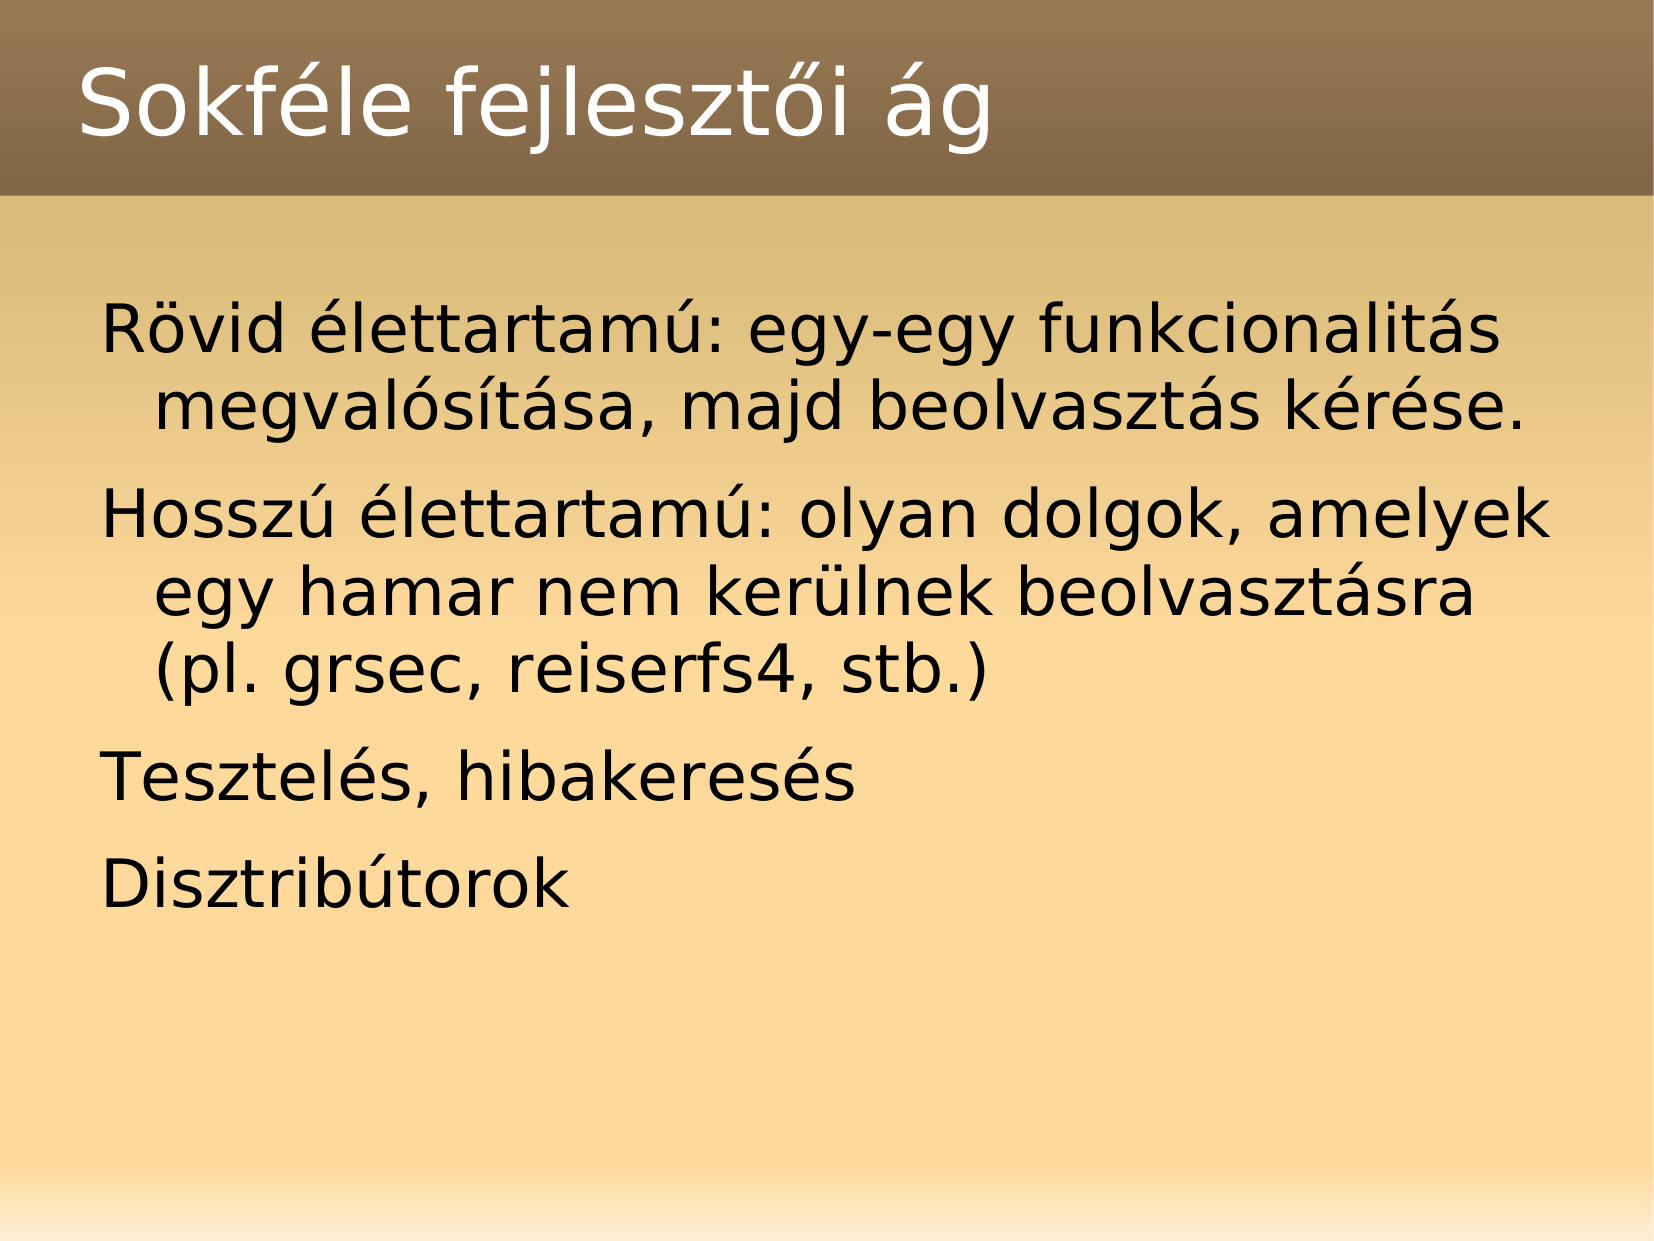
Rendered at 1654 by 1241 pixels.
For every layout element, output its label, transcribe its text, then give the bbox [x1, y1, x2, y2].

title Sokféle fejlesztői ág [76, 7, 1565, 200]
list Rövid élettartamú: egy-egy funkcionalitás megvalósítása, majd beolvasztás kérése. Hosszú élettartamú: olyan dolgok, amelyek egy hamar nem kerülnek beolvasztásra (pl. grsec, reiserfs4, stb.) Tesztelés, hibakeresés Disztribútorok [82, 290, 1571, 1094]
picture [0, 0, 1654, 1241]
